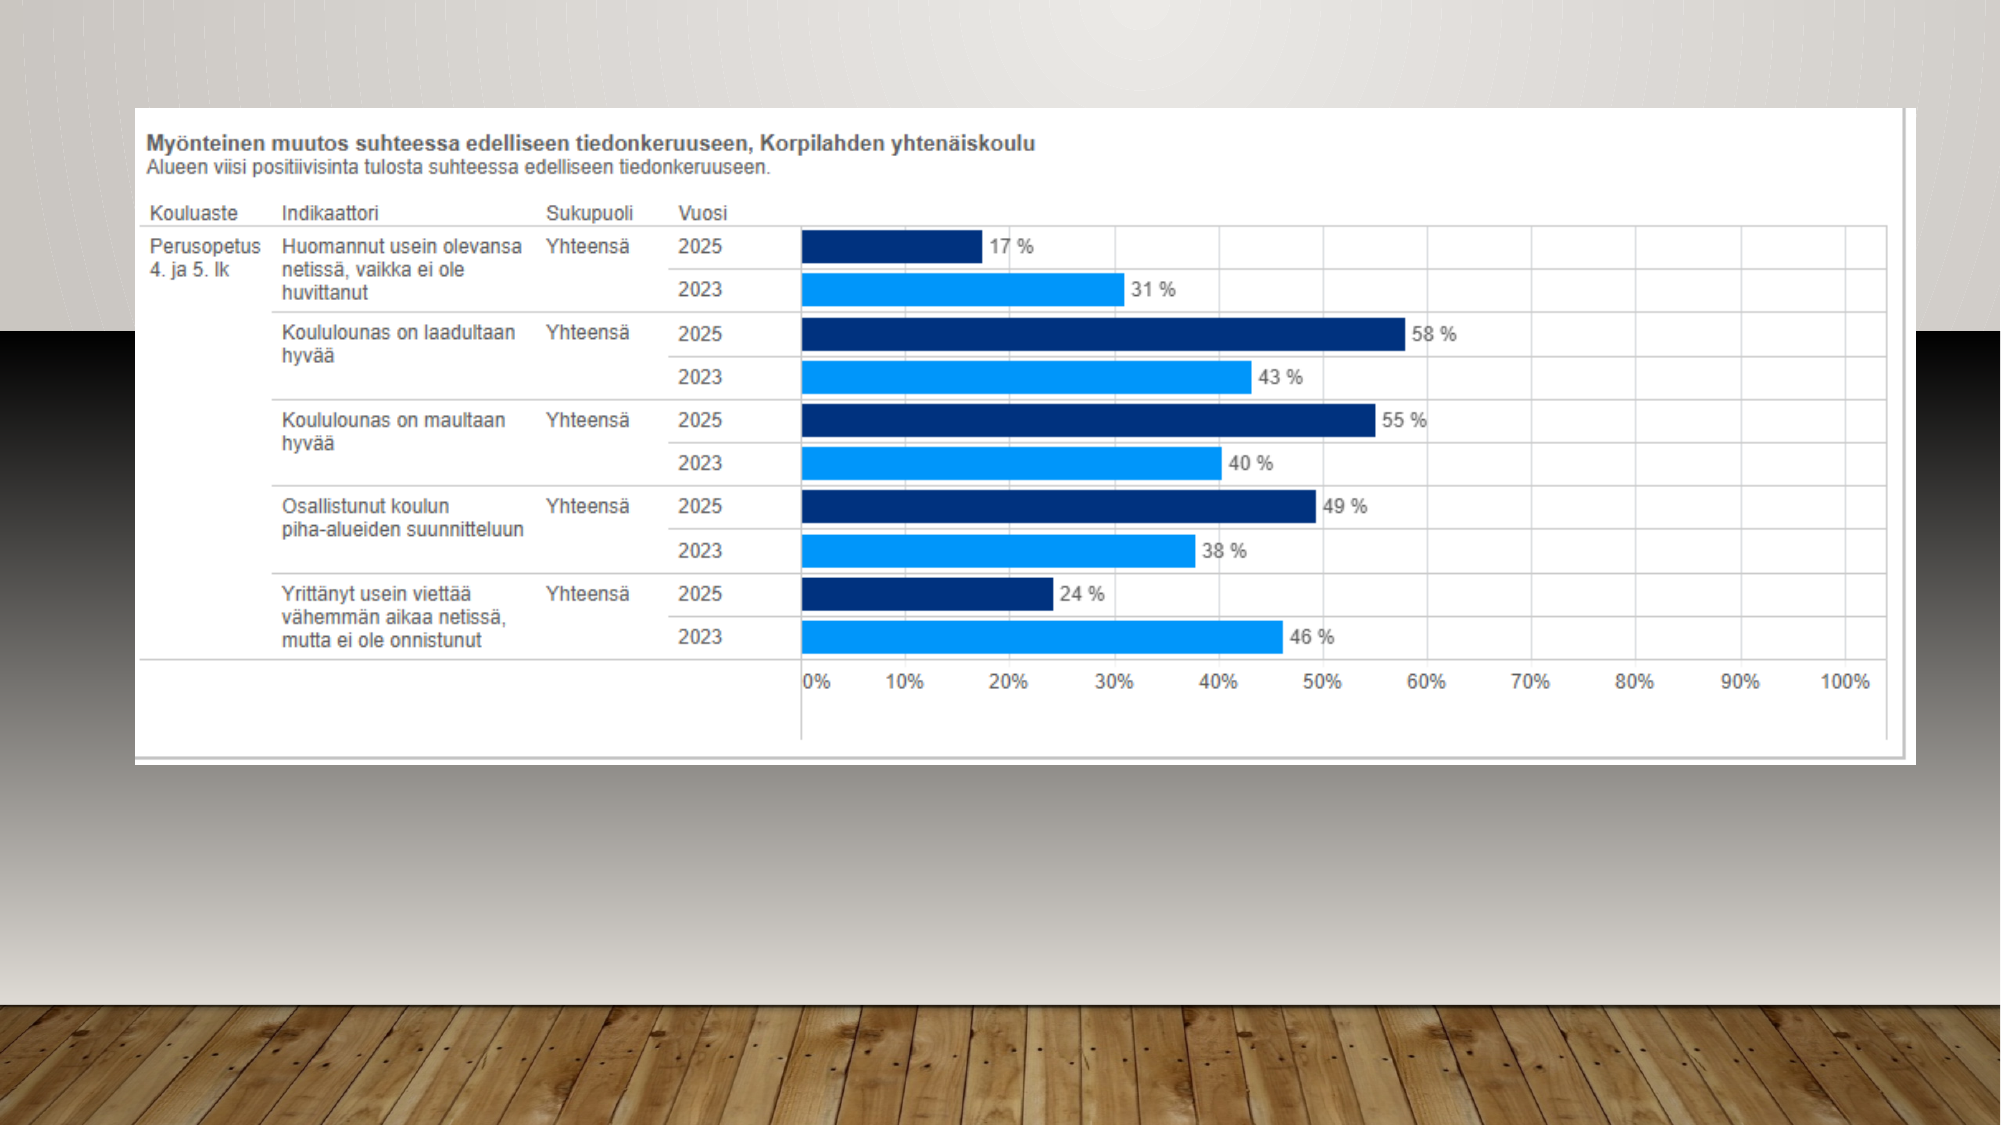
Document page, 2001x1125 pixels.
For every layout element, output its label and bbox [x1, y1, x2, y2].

picture [135, 108, 1916, 765]
